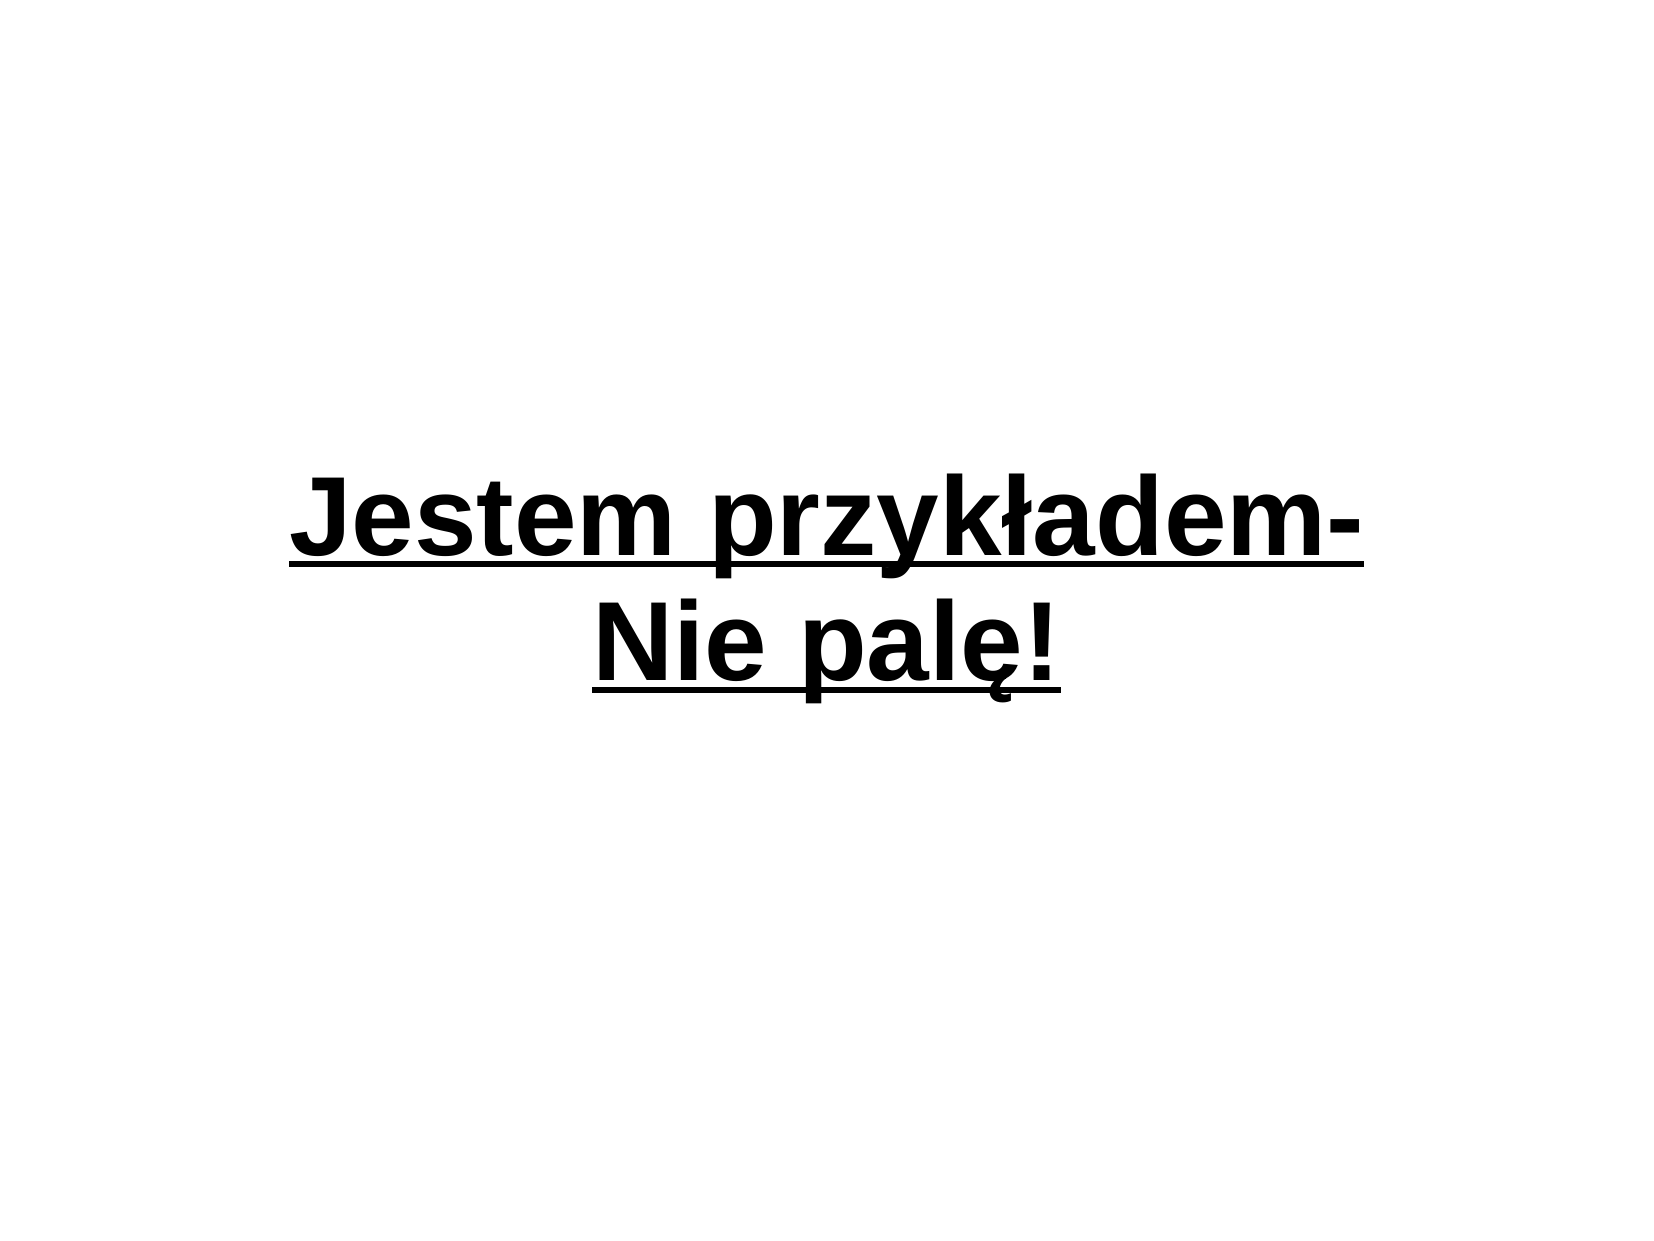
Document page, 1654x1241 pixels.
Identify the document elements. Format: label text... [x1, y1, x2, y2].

subtitle Jestem przykładem- Nie palę! [82, 49, 1571, 1109]
